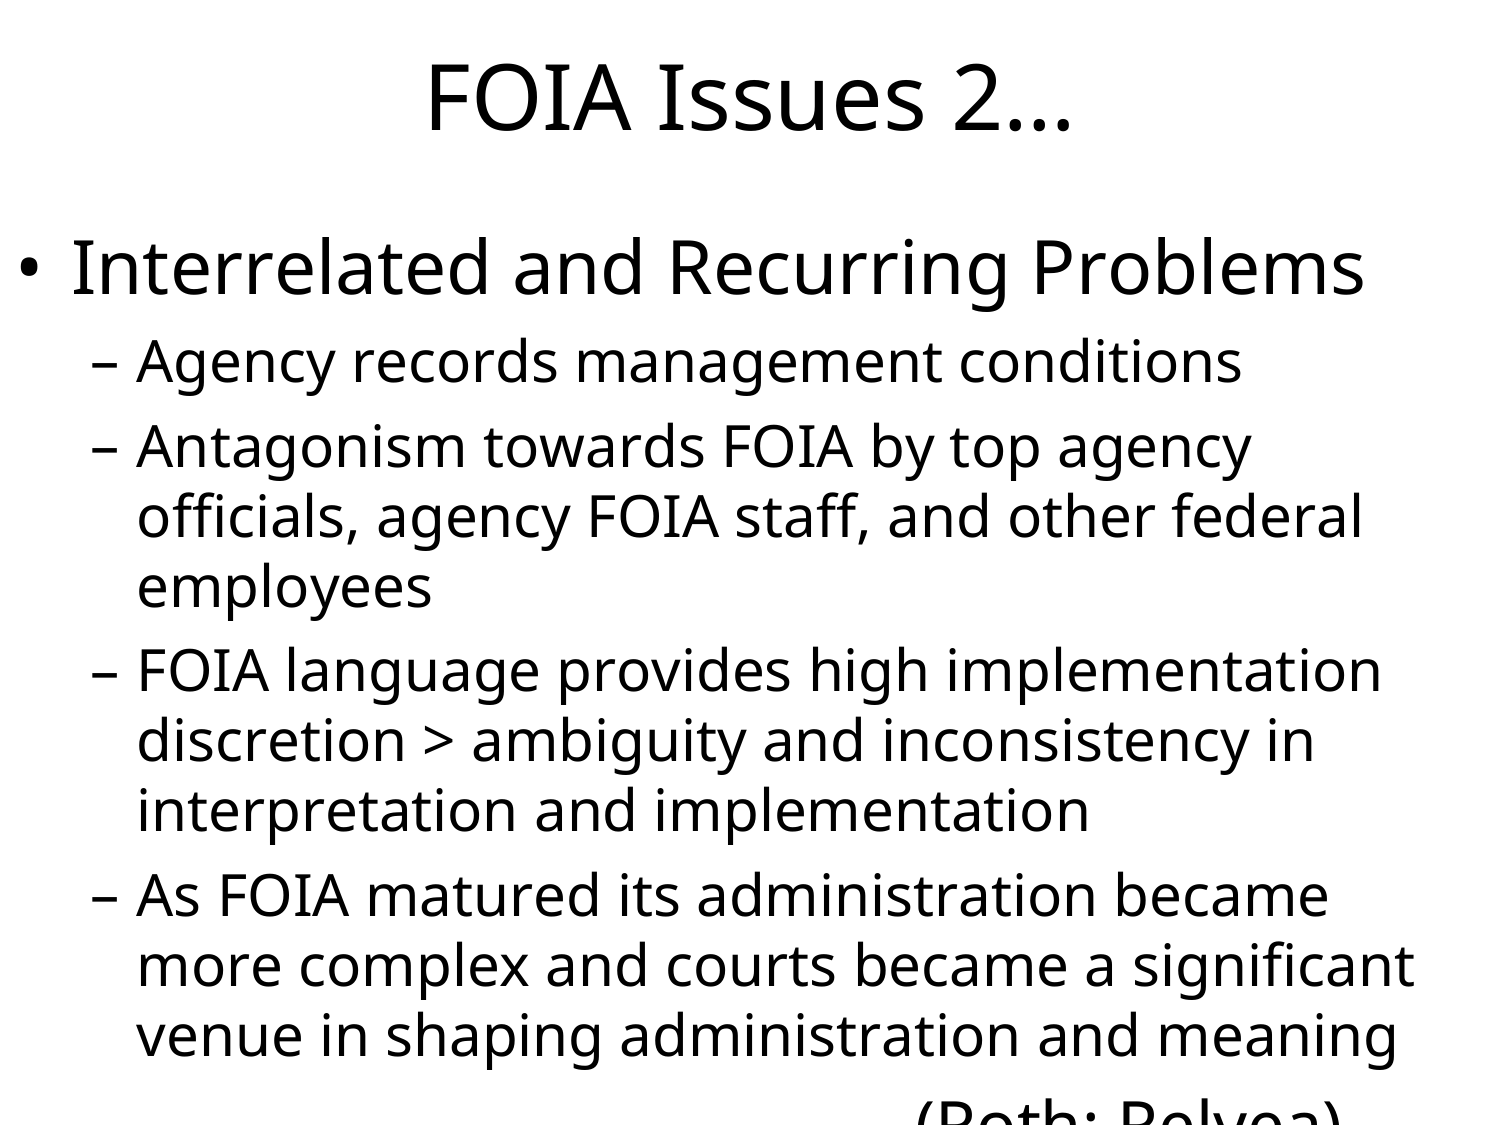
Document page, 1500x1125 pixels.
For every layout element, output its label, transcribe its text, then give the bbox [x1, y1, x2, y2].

list Interrelated and Recurring Problems Agency records management conditions Antagonism towards FOIA by top agency officials, agency FOIA staff, and other federal employees FOIA language provides high implementation discretion > ambiguity and inconsistency in interpretation and implementation As FOIA matured its administration became more complex and courts became a significant venue in shaping administration and meaning (Roth; Relyea) [0, 212, 1500, 1125]
title FOIA Issues 2… [112, 0, 1388, 188]
